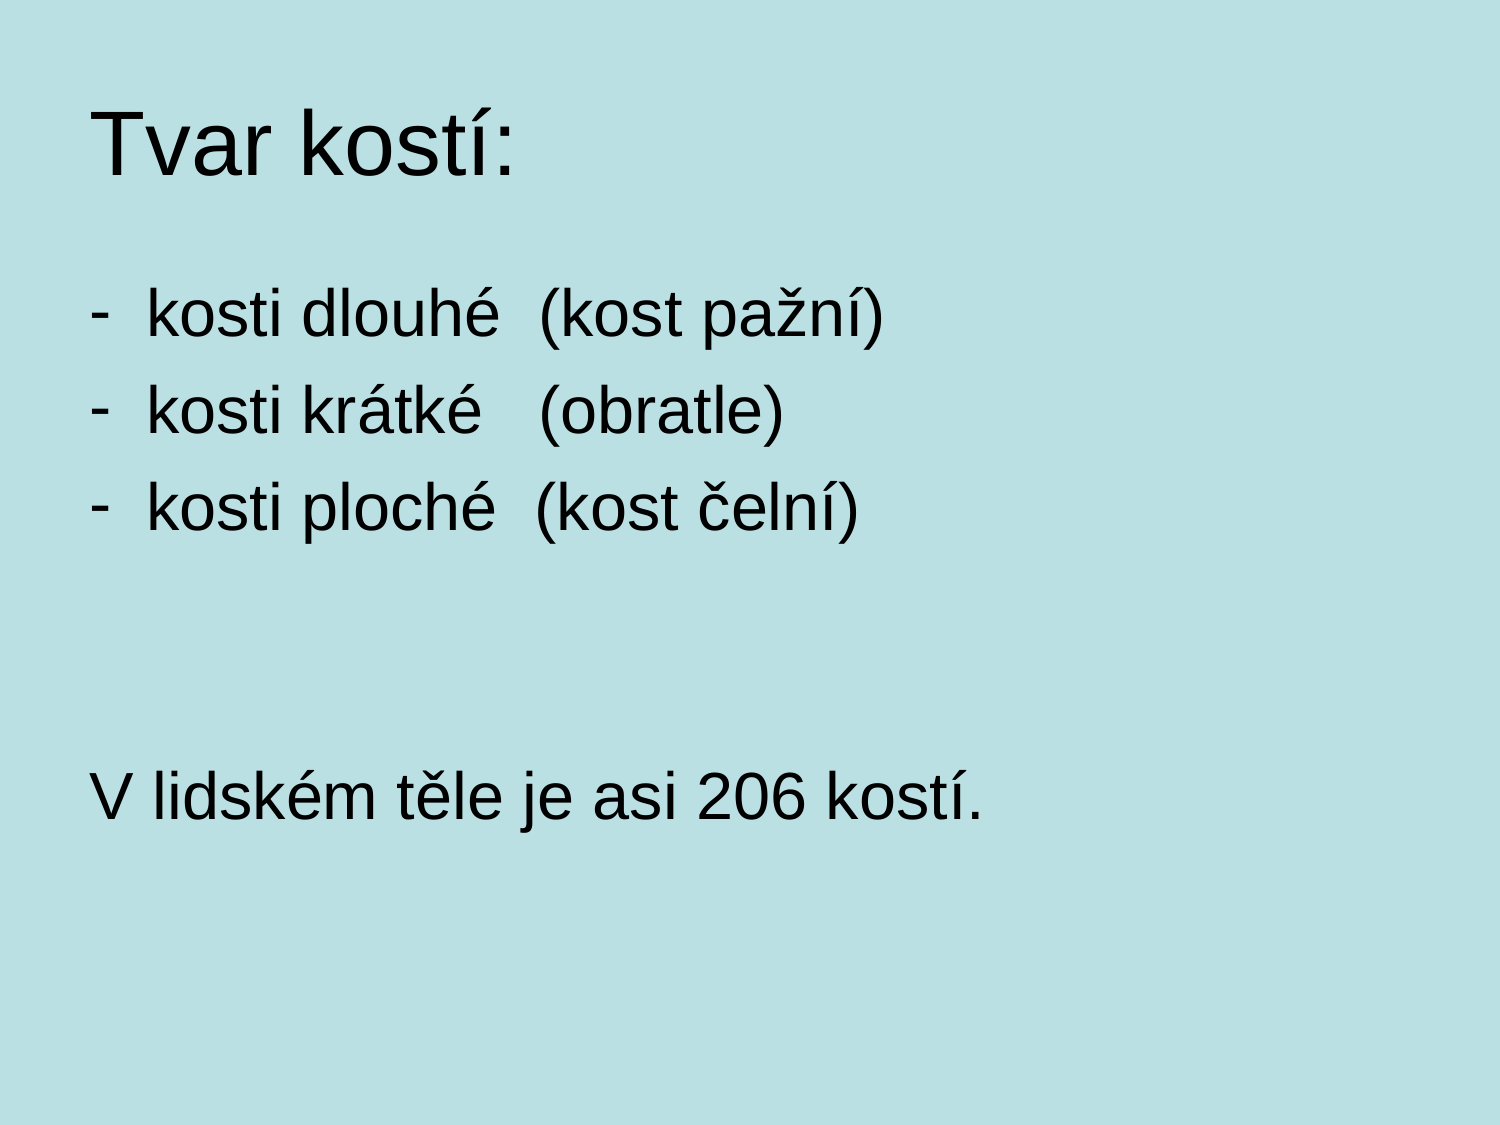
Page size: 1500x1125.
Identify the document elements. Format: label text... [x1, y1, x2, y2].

list kosti dlouhé (kost pažní) kosti krátké (obratle) kosti ploché (kost čelní) V lidském těle je asi 206 kostí. [75, 262, 1426, 1006]
title Tvar kostí: [75, 45, 1426, 233]
